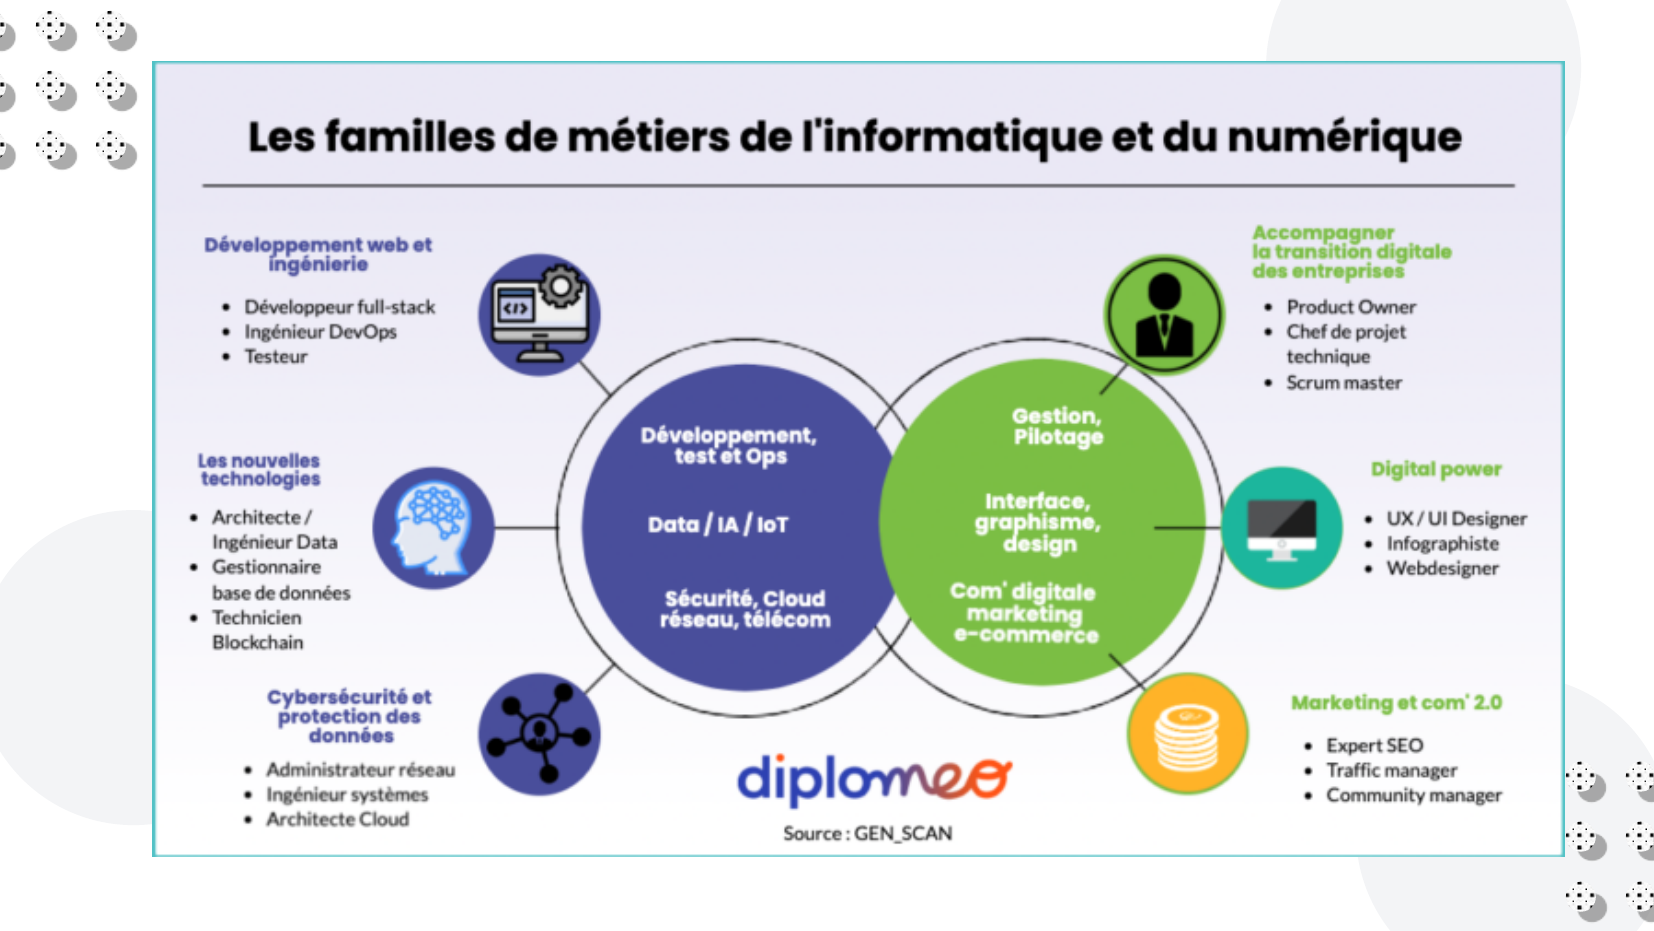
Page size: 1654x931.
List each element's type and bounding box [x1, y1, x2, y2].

picture [95, 10, 126, 41]
picture [95, 70, 126, 101]
picture [35, 130, 67, 161]
picture [152, 61, 1596, 857]
picture [0, 74, 6, 99]
picture [0, 13, 6, 38]
picture [1625, 761, 1654, 792]
picture [1625, 881, 1654, 912]
picture [35, 70, 66, 101]
picture [0, 133, 7, 159]
picture [35, 10, 66, 41]
picture [95, 130, 127, 161]
picture [1625, 821, 1654, 852]
picture [1565, 881, 1596, 912]
